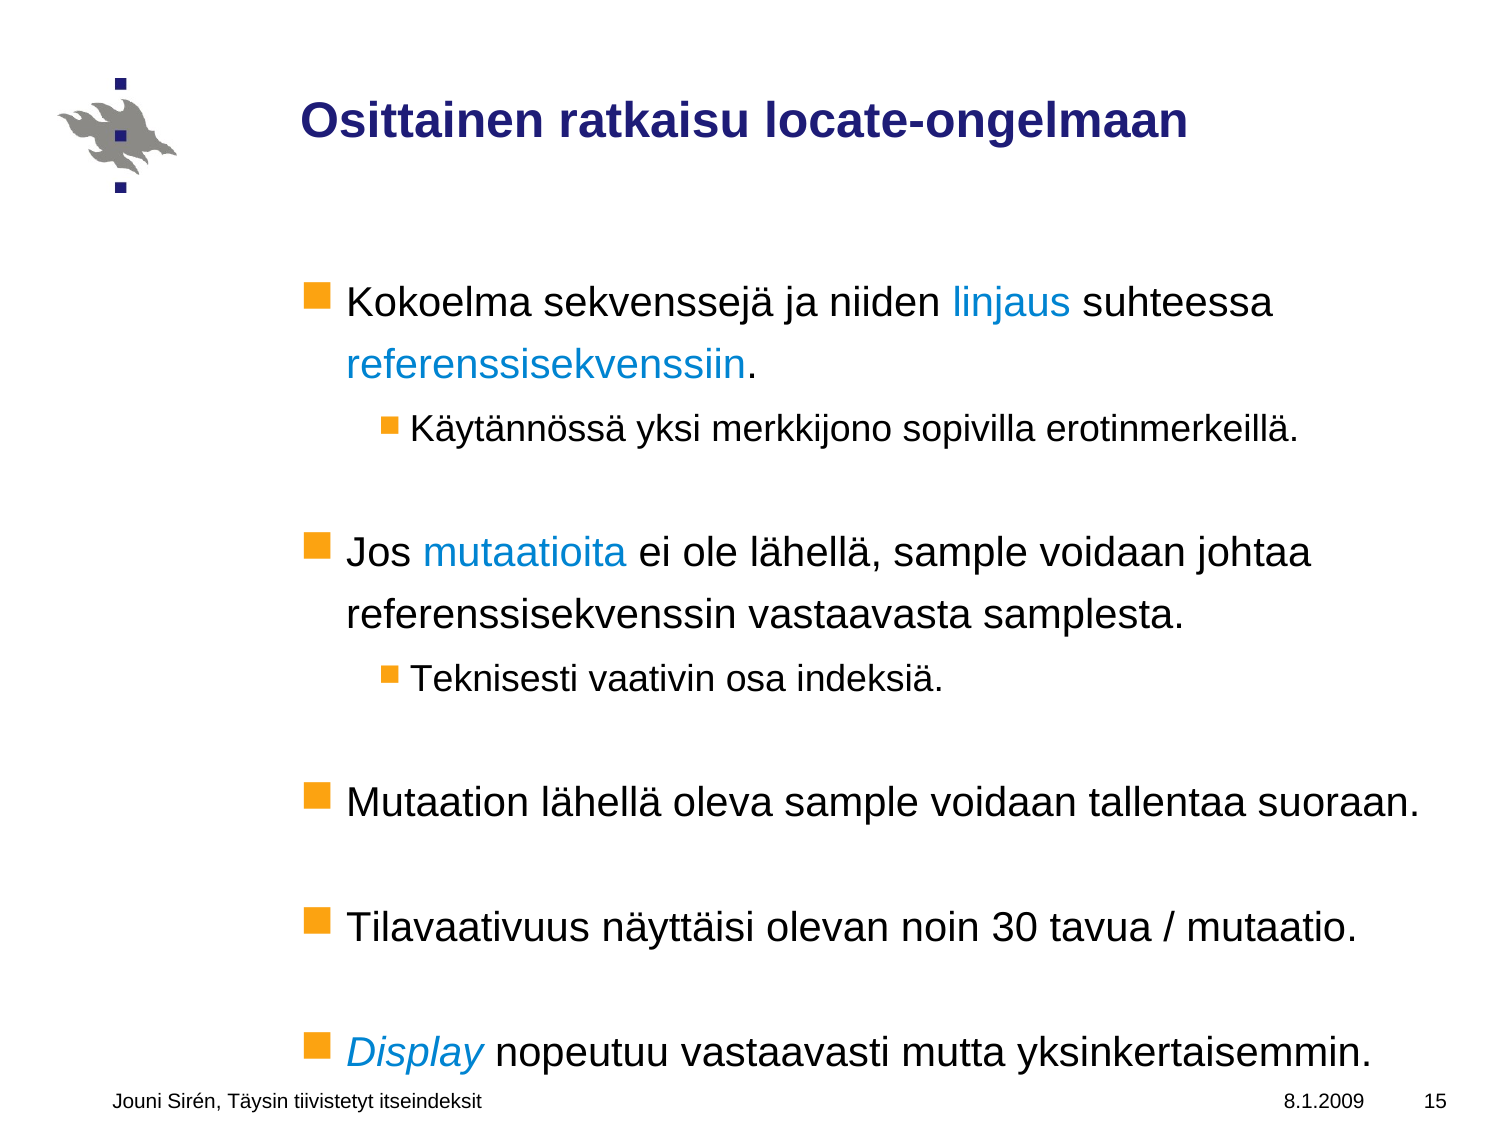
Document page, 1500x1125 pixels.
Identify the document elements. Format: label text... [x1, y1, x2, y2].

title Osittainen ratkaisu locate-ongelmaan [299, 32, 1450, 201]
list Kokoelma sekvenssejä ja niiden linjaus suhteessa referenssisekvenssiin. Käytännössä yksi merkkijono sopivilla erotinmerkeillä. Jos mutaatioita ei ole lähellä, sample voidaan johtaa referenssisekvenssin vastaavasta samplesta. Teknisesti vaativin osa indeksiä. Mutaation lähellä oleva sample voidaan tallentaa suoraan. Tilavaativuus näyttäisi olevan noin 30 tavua / mutaatio. Display nopeutuu vastaavasti mutta yksinkertaisemmin. [299, 262, 1450, 1075]
picture [57, 78, 177, 193]
